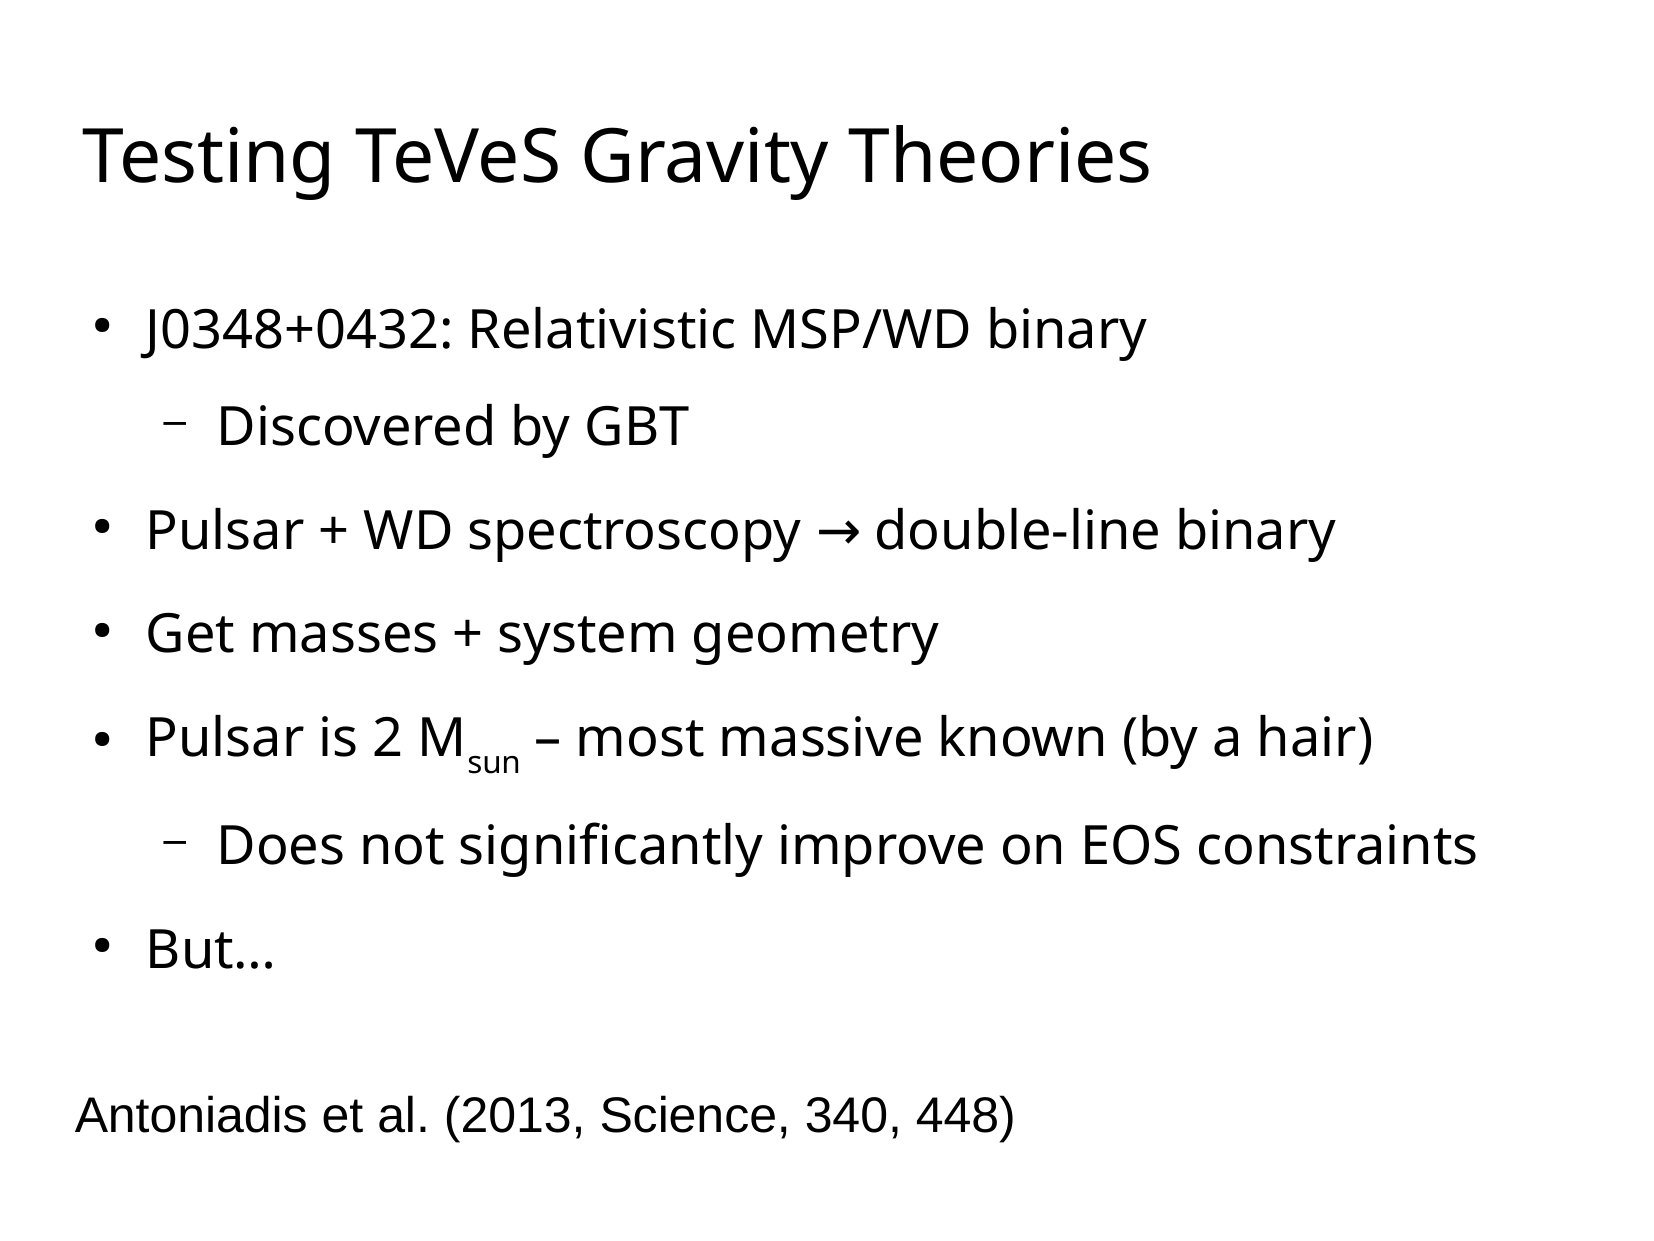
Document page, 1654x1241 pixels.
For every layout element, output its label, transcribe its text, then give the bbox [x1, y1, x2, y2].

title Testing TeVeS Gravity Theories [82, 49, 1571, 257]
text_box Antoniadis et al. (2013, Science, 340, 448) [60, 1080, 1036, 1207]
list J0348+0432: Relativistic MSP/WD binary Discovered by GBT Pulsar + WD spectroscopy → double-line binary Get masses + system geometry Pulsar is 2 Msun – most massive known (by a hair) Does not significantly improve on EOS constraints But… [75, 290, 1564, 1010]
